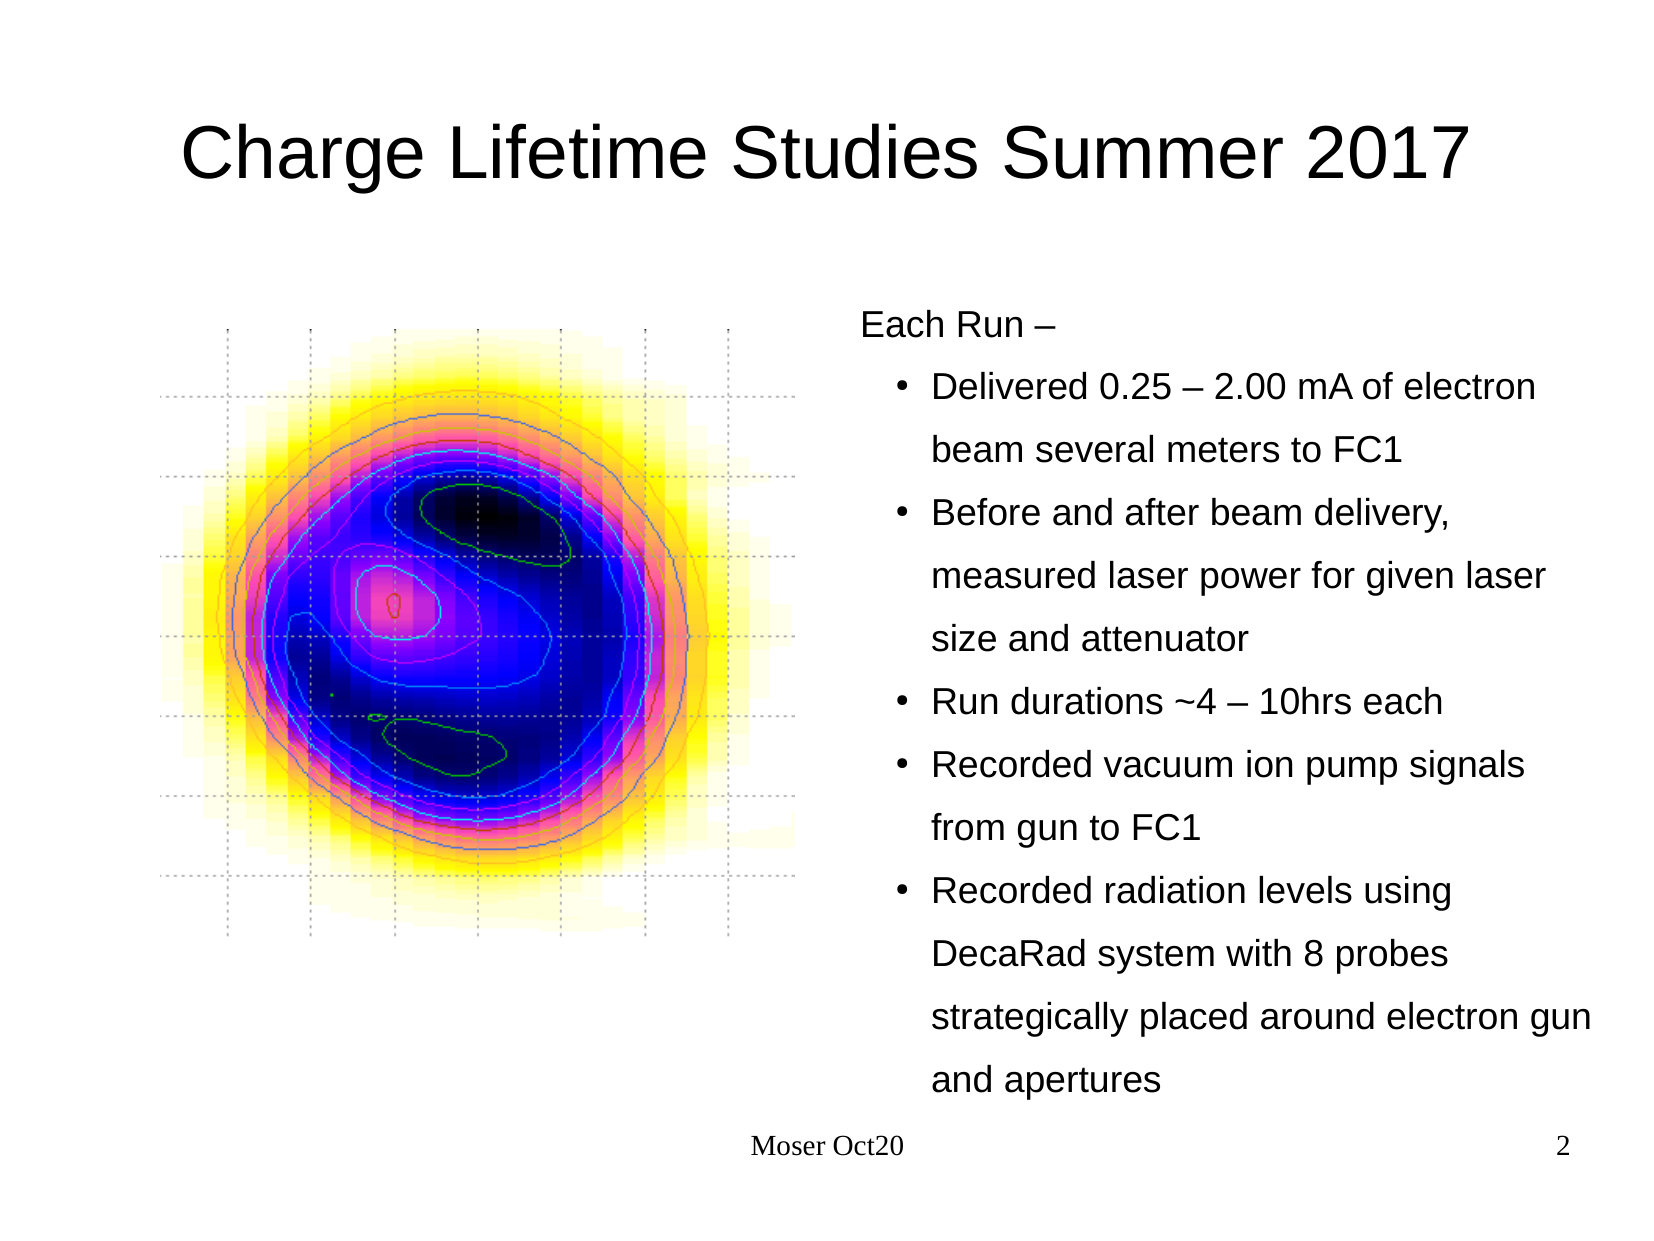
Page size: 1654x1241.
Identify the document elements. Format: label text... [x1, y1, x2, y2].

text_box Each Run – Delivered 0.25 – 2.00 mA of electron beam several meters to FC1 Before and after beam delivery, measured laser power for given laser size and attenuator Run durations ~4 – 10hrs each Recorded vacuum ion pump signals from gun to FC1 Recorded radiation levels using DecaRad system with 8 probes strategically placed around electron gun and apertures [810, 274, 1621, 1141]
title Charge Lifetime Studies Summer 2017 [82, 49, 1571, 257]
picture [160, 329, 796, 938]
